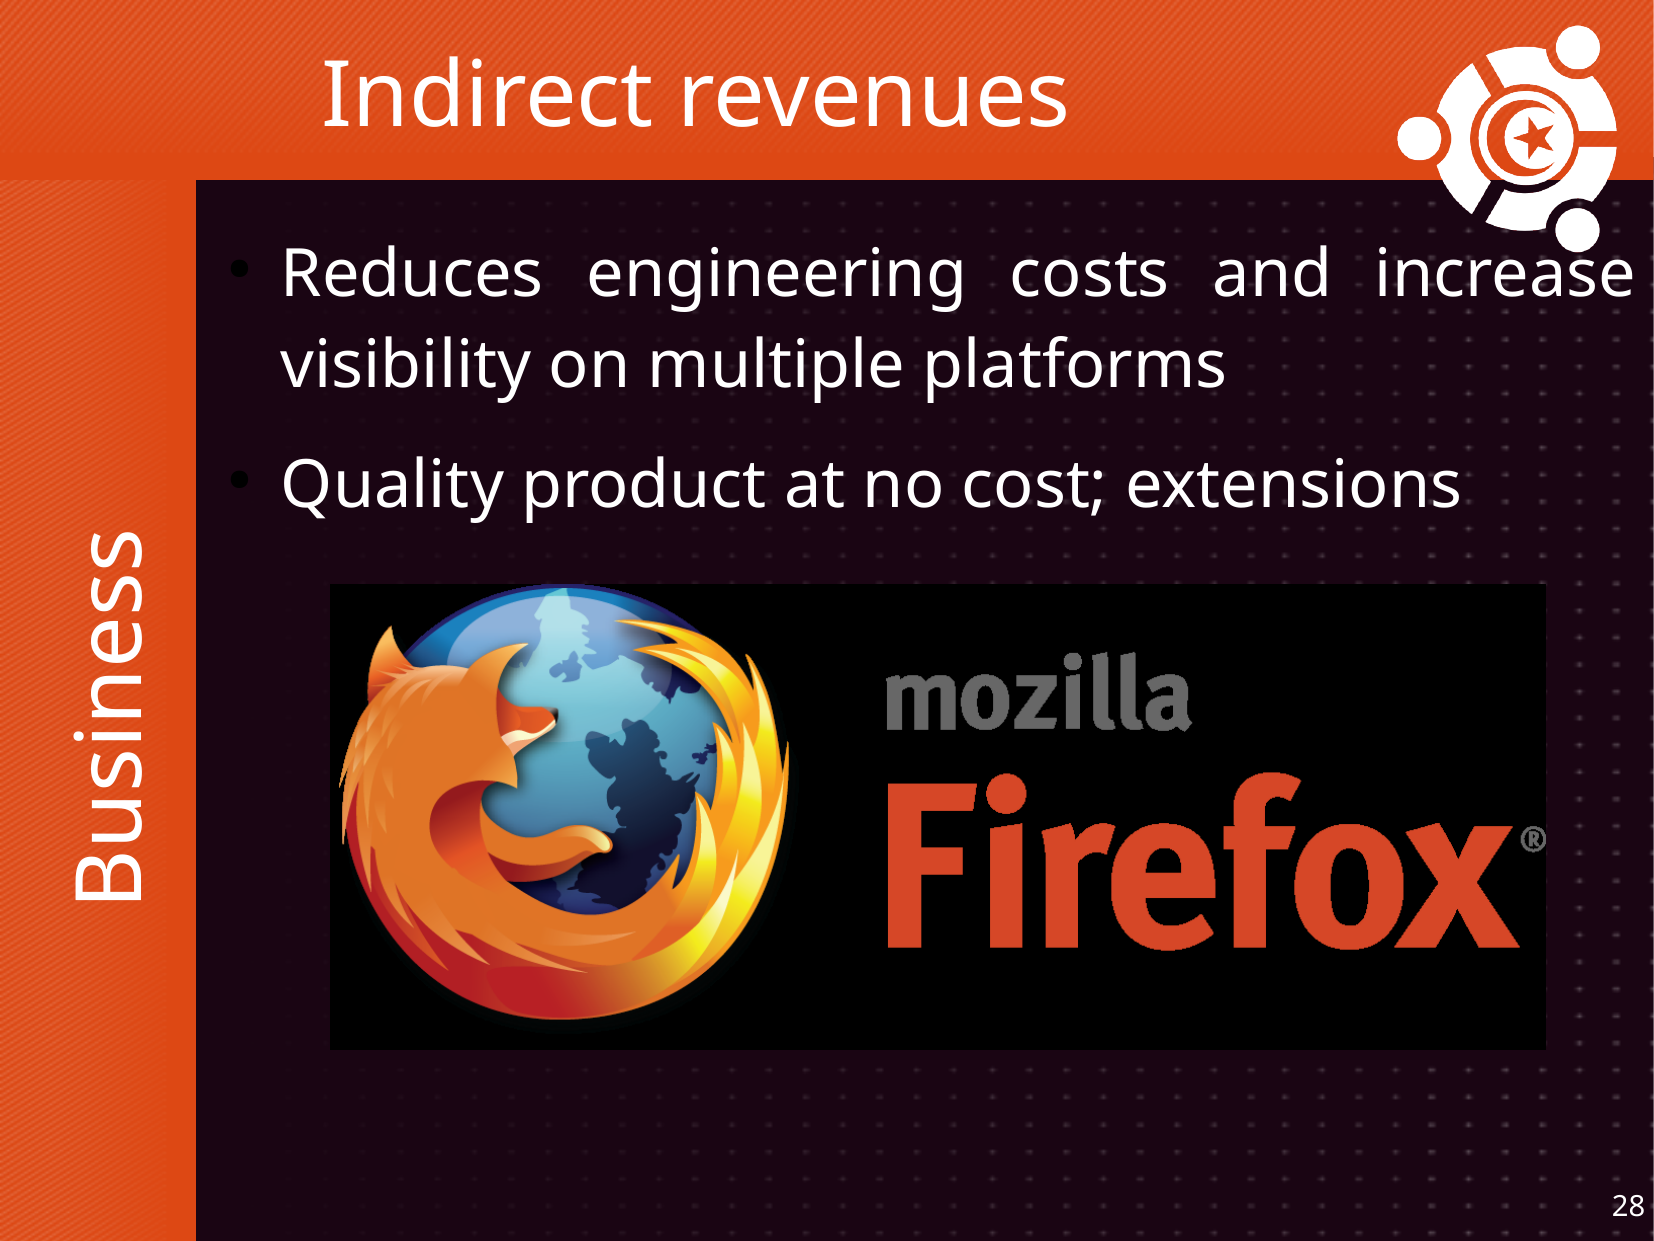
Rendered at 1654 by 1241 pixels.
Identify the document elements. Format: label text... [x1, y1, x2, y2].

list Reduces engineering costs and increase visibility on multiple platforms Quality product at no cost; extensions [210, 225, 1639, 1186]
title Business [17, 210, 196, 1229]
title Indirect revenues [0, 2, 1394, 181]
picture [0, 0, 1654, 1241]
